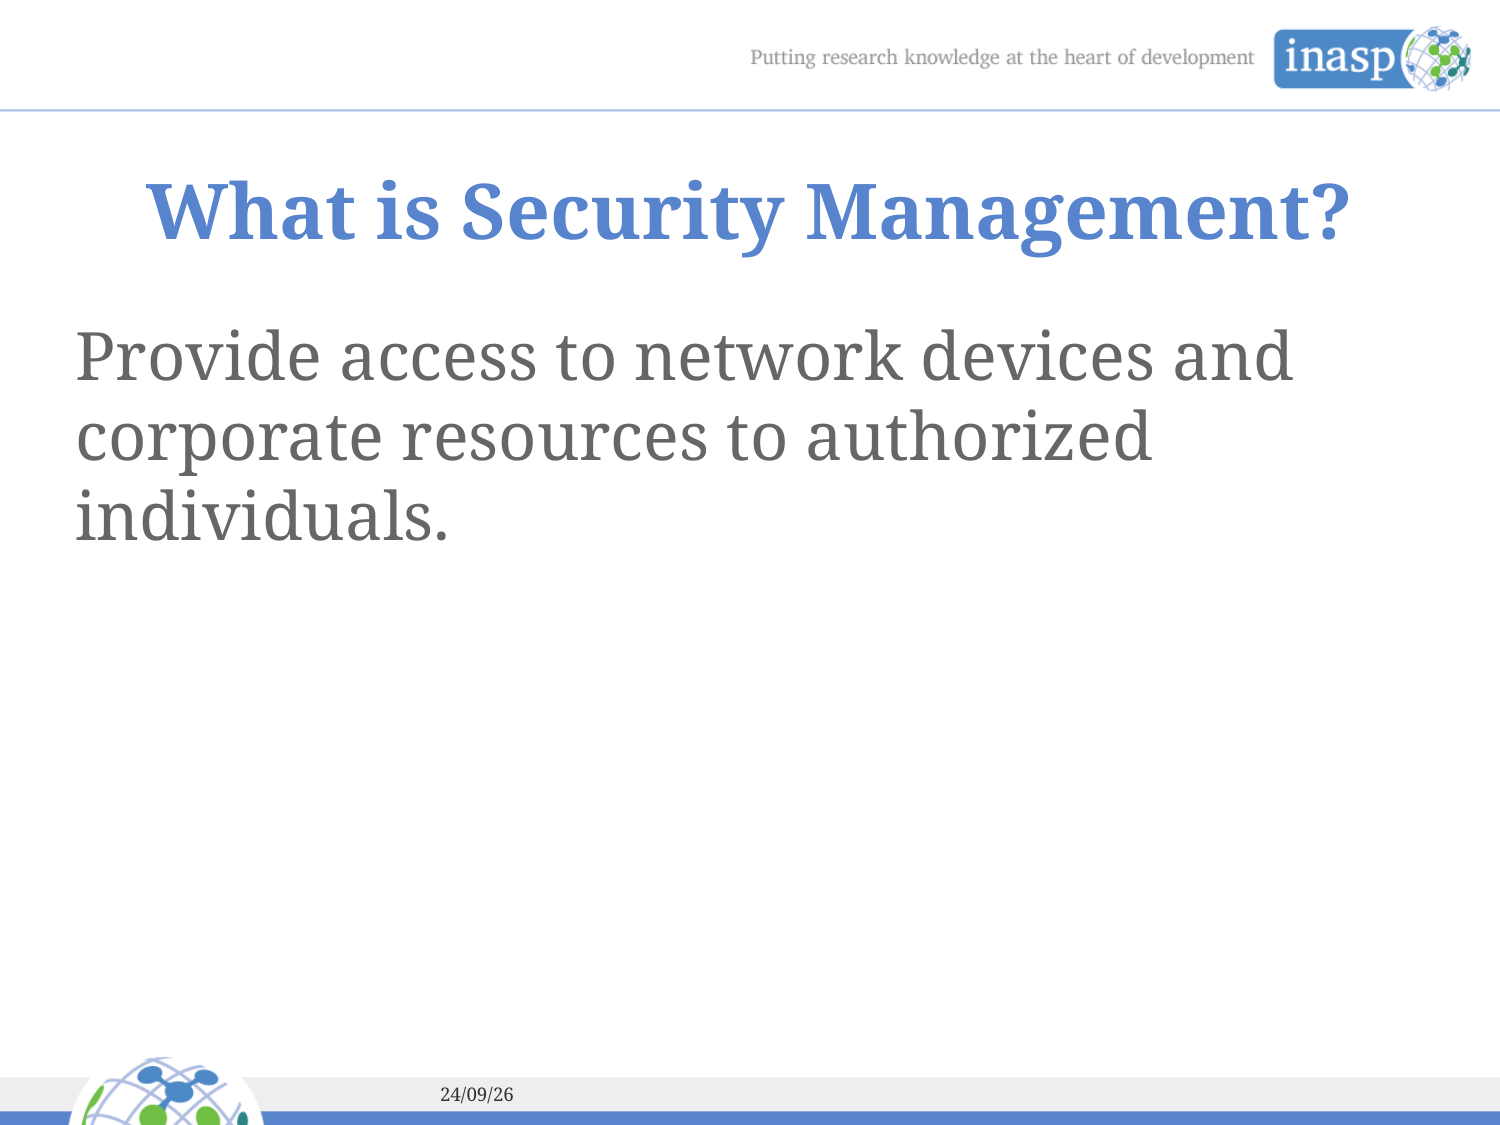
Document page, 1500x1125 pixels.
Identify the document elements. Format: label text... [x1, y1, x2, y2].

title What is Security Management? [75, 129, 1426, 313]
list Provide access to network devices and corporate resources to authorized individuals. [75, 313, 1426, 967]
picture [0, 0, 1500, 1125]
